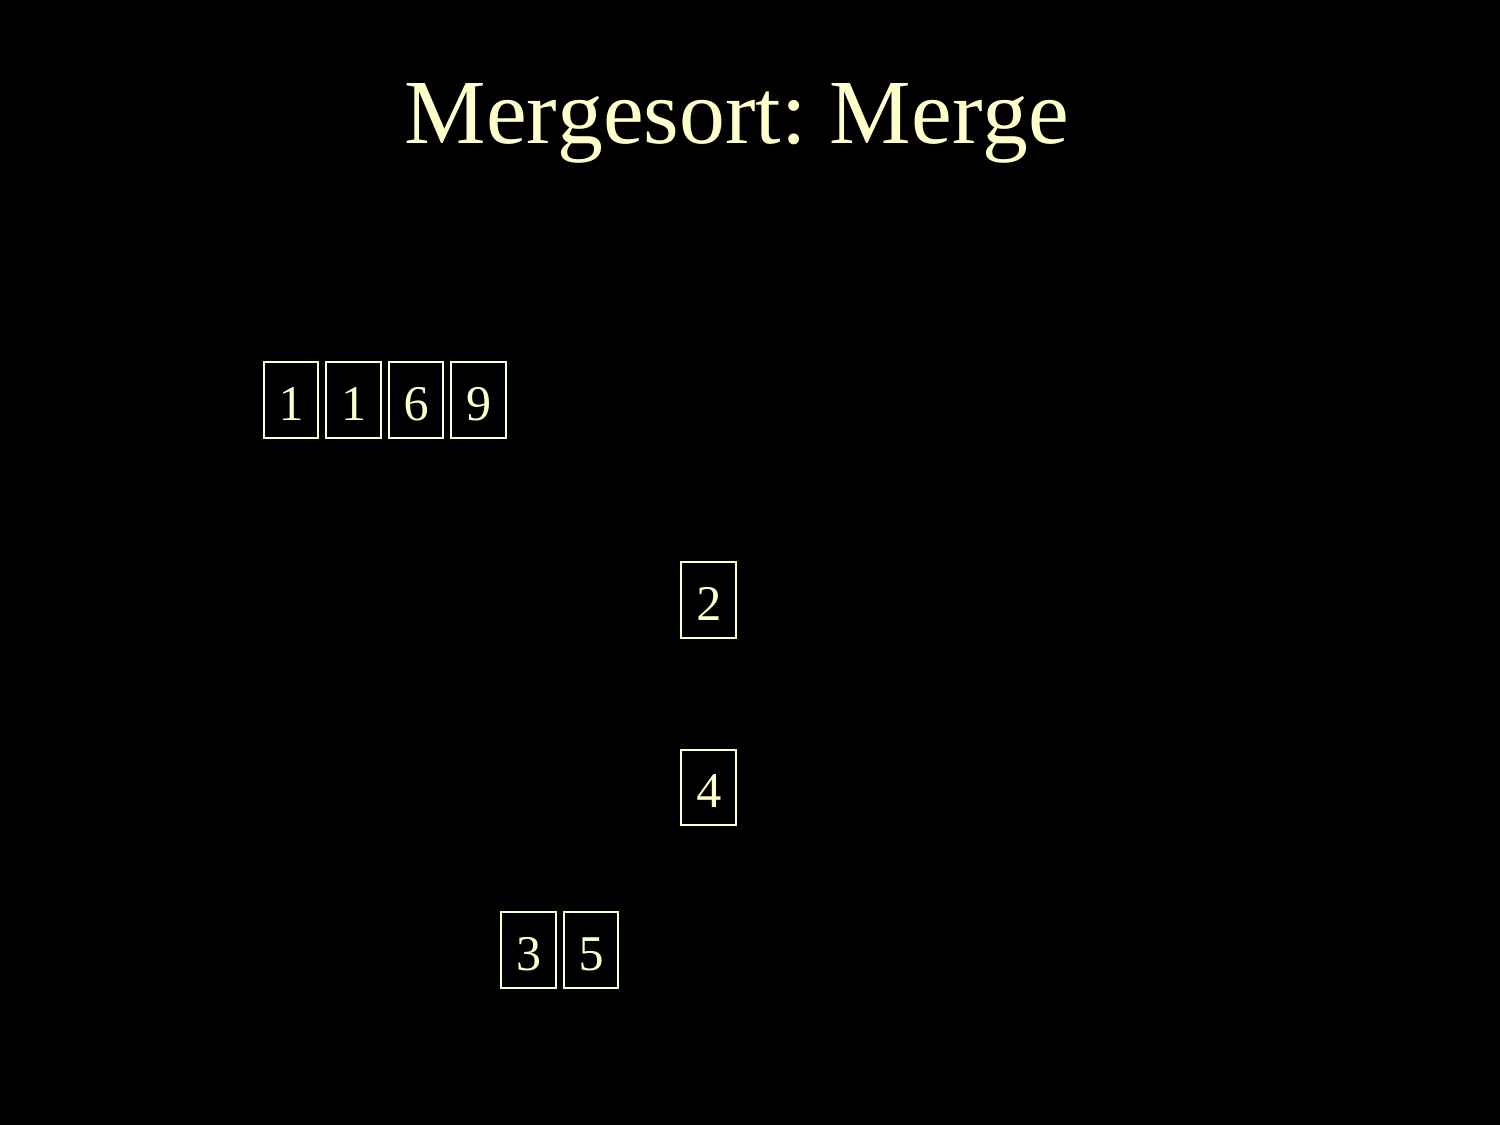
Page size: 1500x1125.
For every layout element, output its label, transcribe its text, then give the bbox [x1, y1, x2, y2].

text_box 1 [326, 362, 381, 438]
text_box 9 [451, 362, 506, 438]
title Mergesort: Merge [8, 50, 1467, 176]
text_box 1 [263, 362, 319, 438]
text_box 3 [501, 912, 556, 988]
text_box 6 [388, 362, 444, 438]
text_box 4 [681, 749, 737, 826]
text_box 5 [563, 912, 619, 988]
text_box 2 [681, 562, 737, 638]
